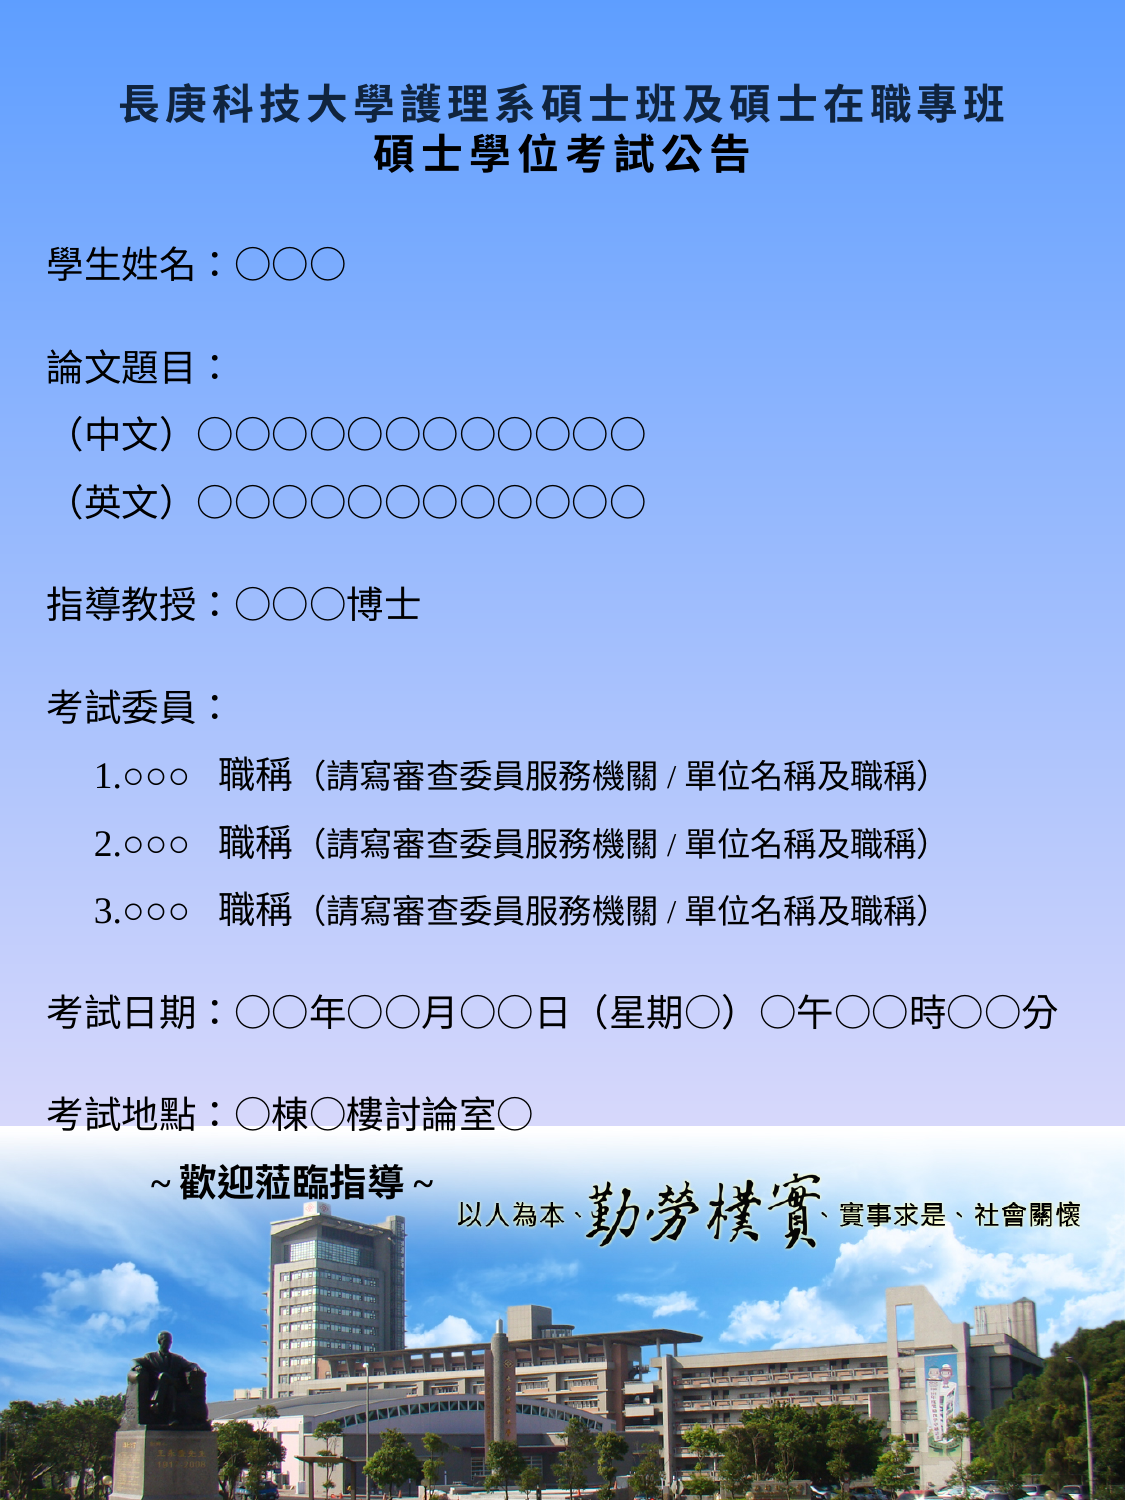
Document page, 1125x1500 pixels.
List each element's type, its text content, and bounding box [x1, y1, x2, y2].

picture [0, 1126, 1125, 1500]
text_box 學生姓名：○○○ 論文題目： （中文）○○○○○○○○○○○○ （英文）○○○○○○○○○○○○ 指導教授：○○○博士 考試委員： 1.○○○ 職稱（請寫審查委員服務機關/單位名稱及職稱） 2.○○○ 職稱（請寫審查委員服務機關/單位名稱及職稱） 3.○○○ 職稱（請寫審查委員服務機關/單位名稱及職稱） 考試日期：○○年○○月○○日（星期○）○午○○時○○分 考試地點：○棟○樓討論室○ ~歡迎蒞臨指導~ [32, 211, 1093, 1212]
text_box 碩士學位考試公告 [358, 120, 767, 186]
text_box 長庚科技大學護理系碩士班及碩士在職專班 [36, 45, 1089, 136]
